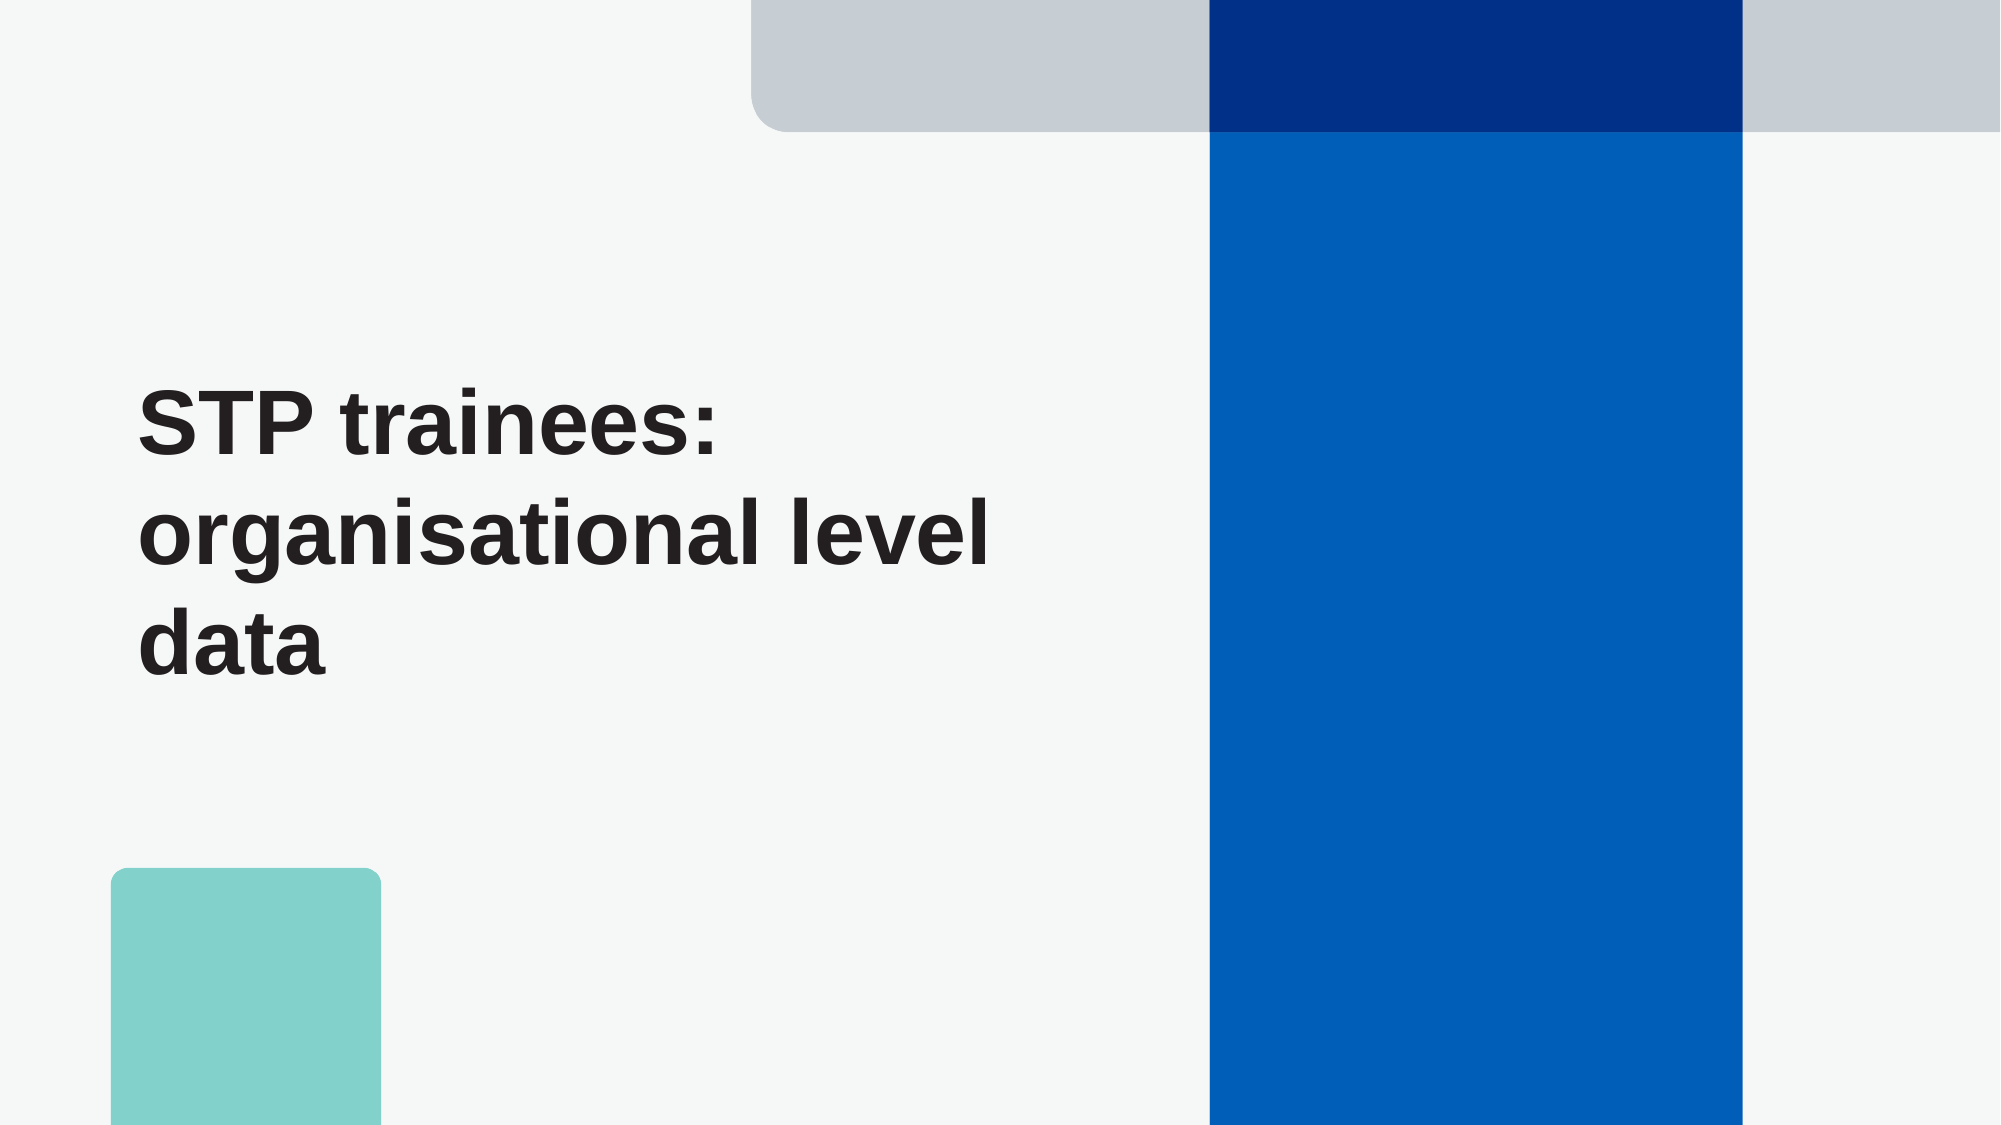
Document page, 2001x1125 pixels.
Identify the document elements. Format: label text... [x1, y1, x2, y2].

title STP trainees: organisational level data [122, 355, 1307, 794]
